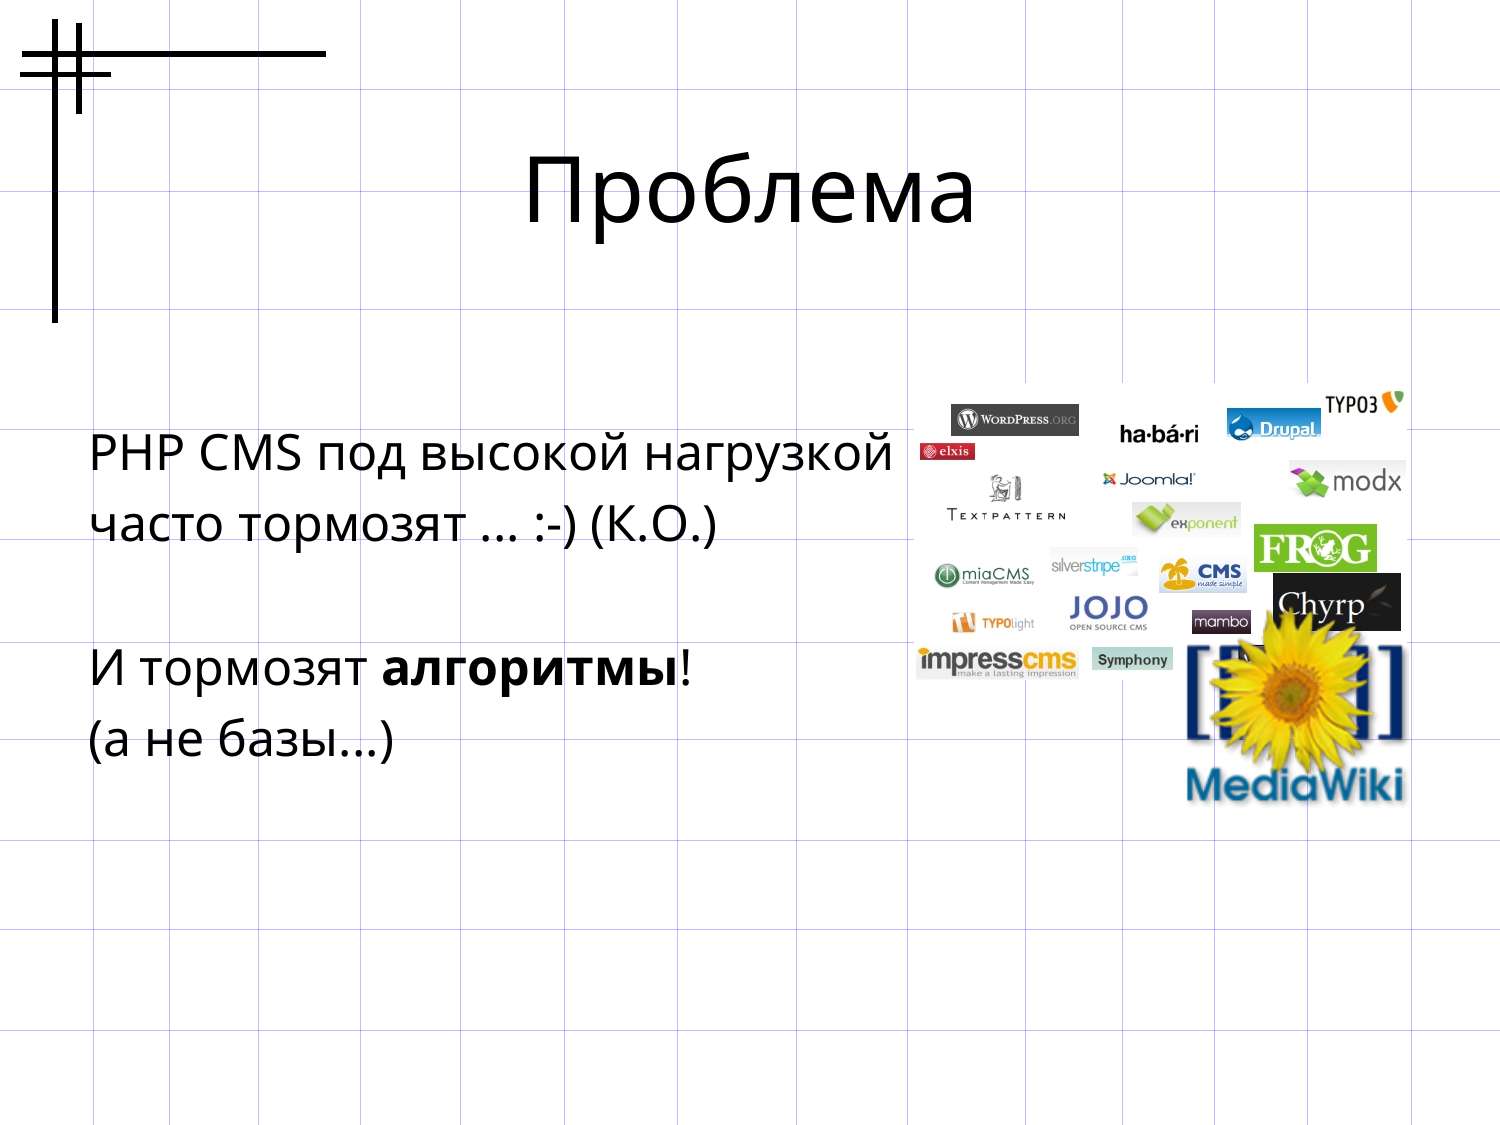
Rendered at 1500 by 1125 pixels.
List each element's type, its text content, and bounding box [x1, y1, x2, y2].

text_box PHP CMS под высокой нагрузкой часто тормозят ... :-) (К.О.) И тормозят алгоритмы! (а не базы...) [1407, 413, 1418, 760]
text_box PHP CMS под высокой нагрузкой часто тормозят ... :-) (К.О.) И тормозят алгоритмы! (а не базы...) [88, 413, 1181, 760]
picture [914, 383, 1409, 821]
title Проблема [110, 93, 1392, 282]
